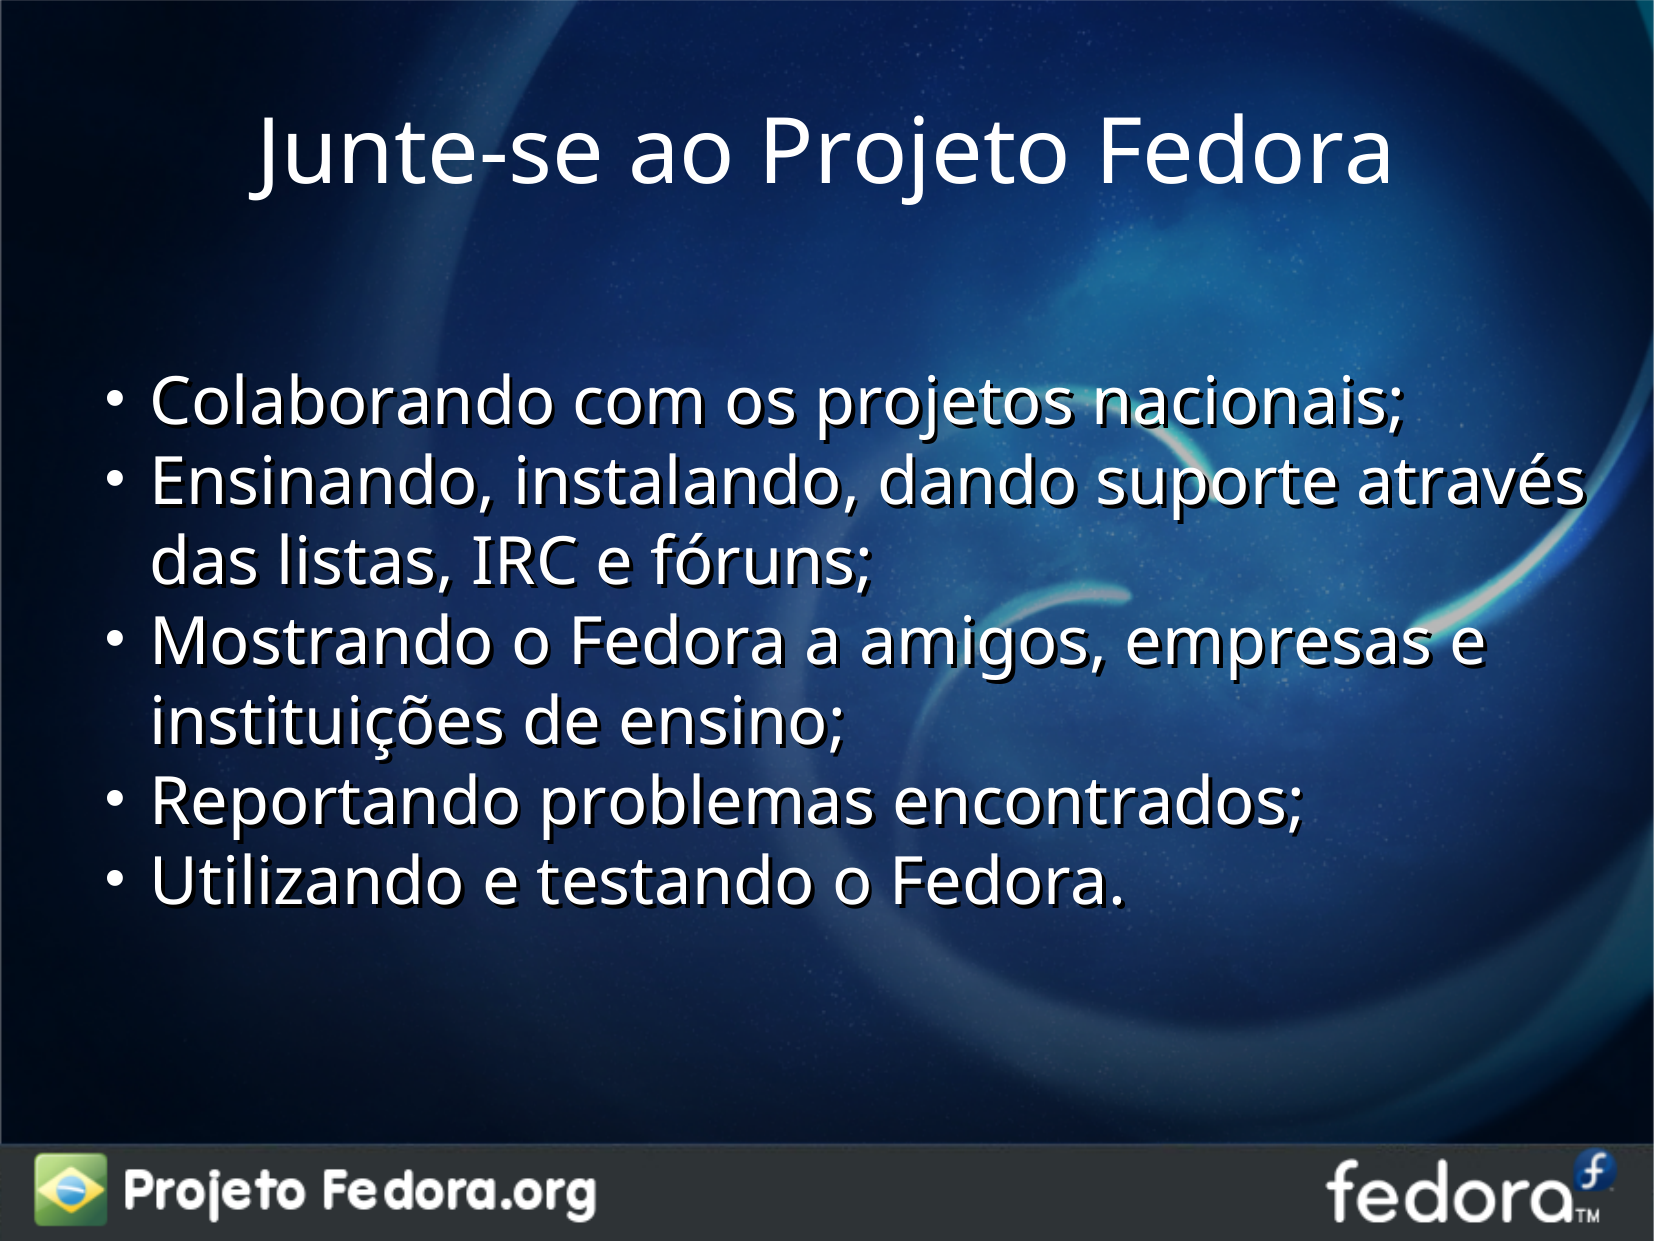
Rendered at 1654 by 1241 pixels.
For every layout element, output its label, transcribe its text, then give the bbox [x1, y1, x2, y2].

text_box Colaborando com os projetos nacionais; Ensinando, instalando, dando suporte através das listas, IRC e fóruns; Mostrando o Fedora a amigos, empresas e instituições de ensino; Reportando problemas encontrados; Utilizando e testando o Fedora. [88, 350, 1625, 886]
picture [0, 0, 1654, 1241]
title Junte-se ao Projeto Fedora [82, 56, 1571, 249]
